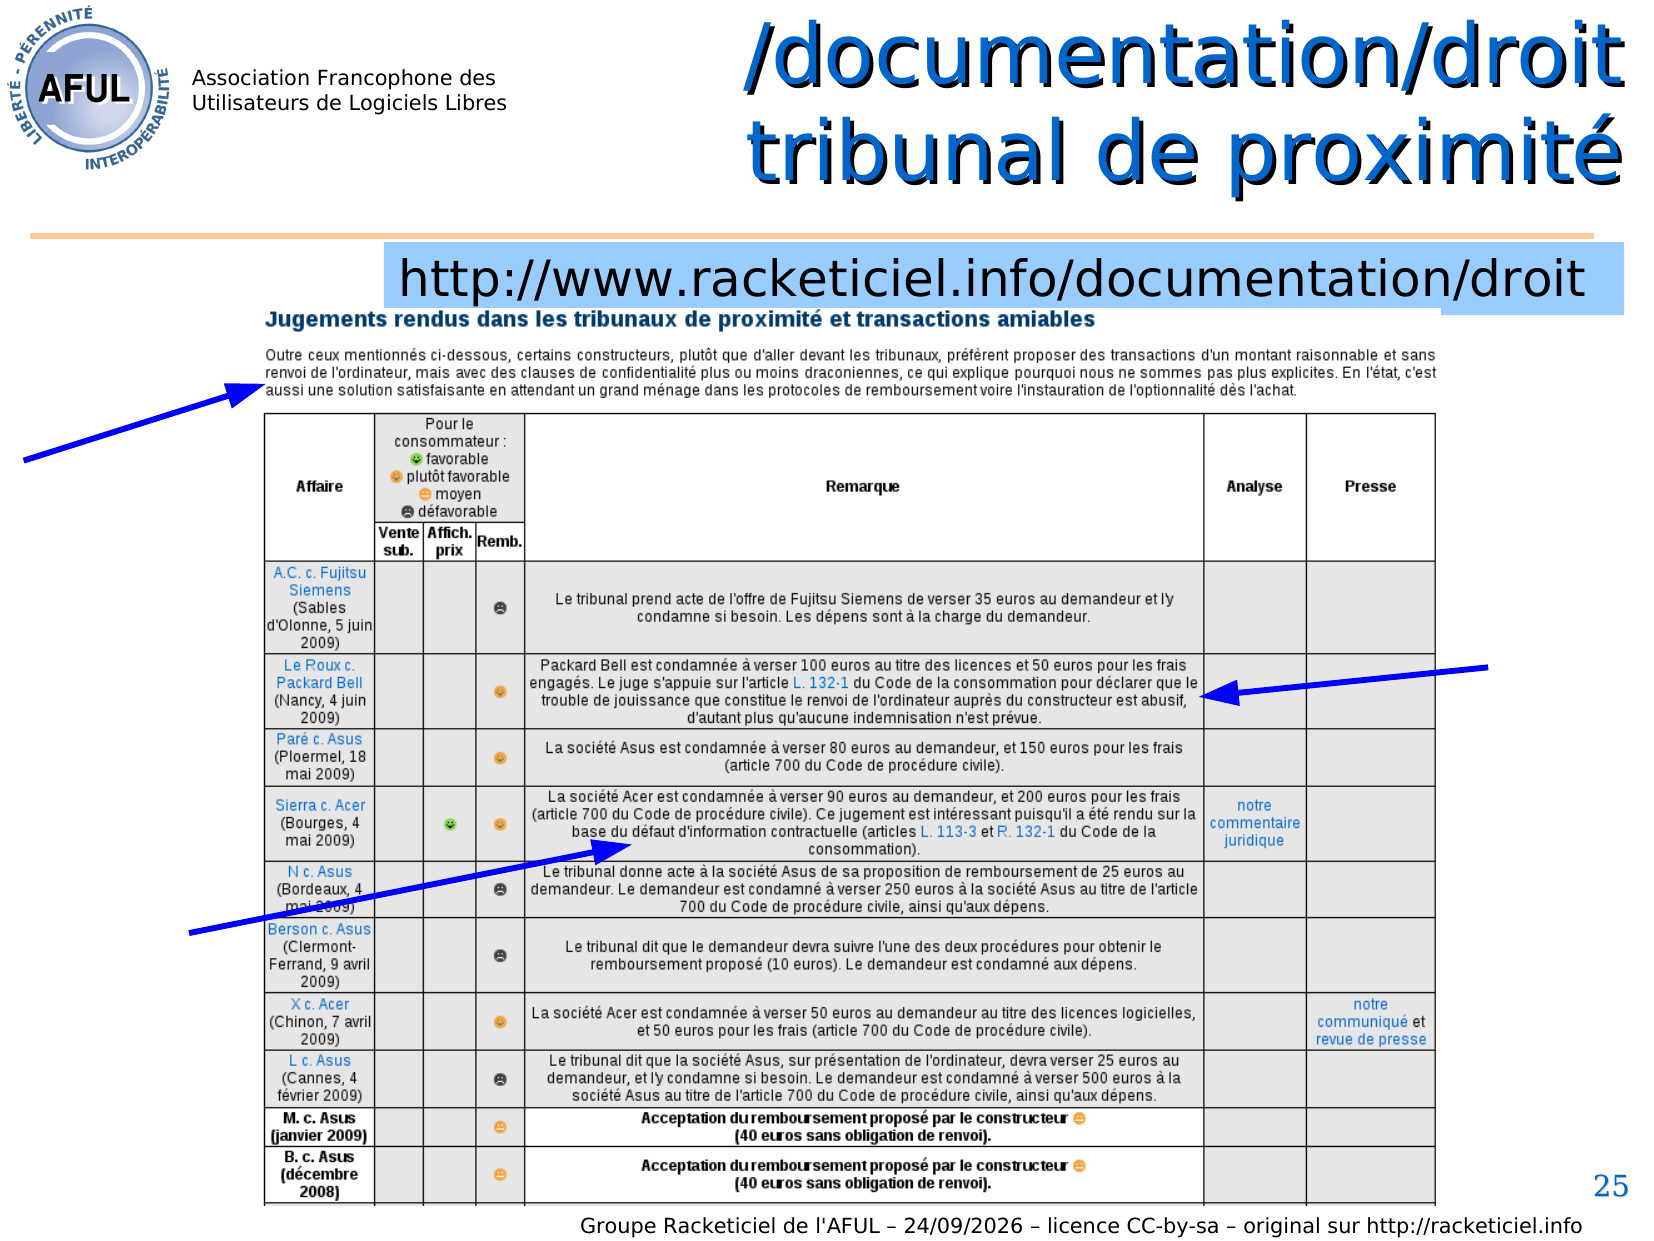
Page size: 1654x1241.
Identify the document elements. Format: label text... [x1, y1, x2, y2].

title /documentation/droit tribunal de proximité [501, 6, 1625, 201]
text_box http://www.racketiciel.info/documentation/droit [383, 242, 1625, 316]
picture [0, 0, 178, 178]
picture [259, 308, 1441, 1206]
